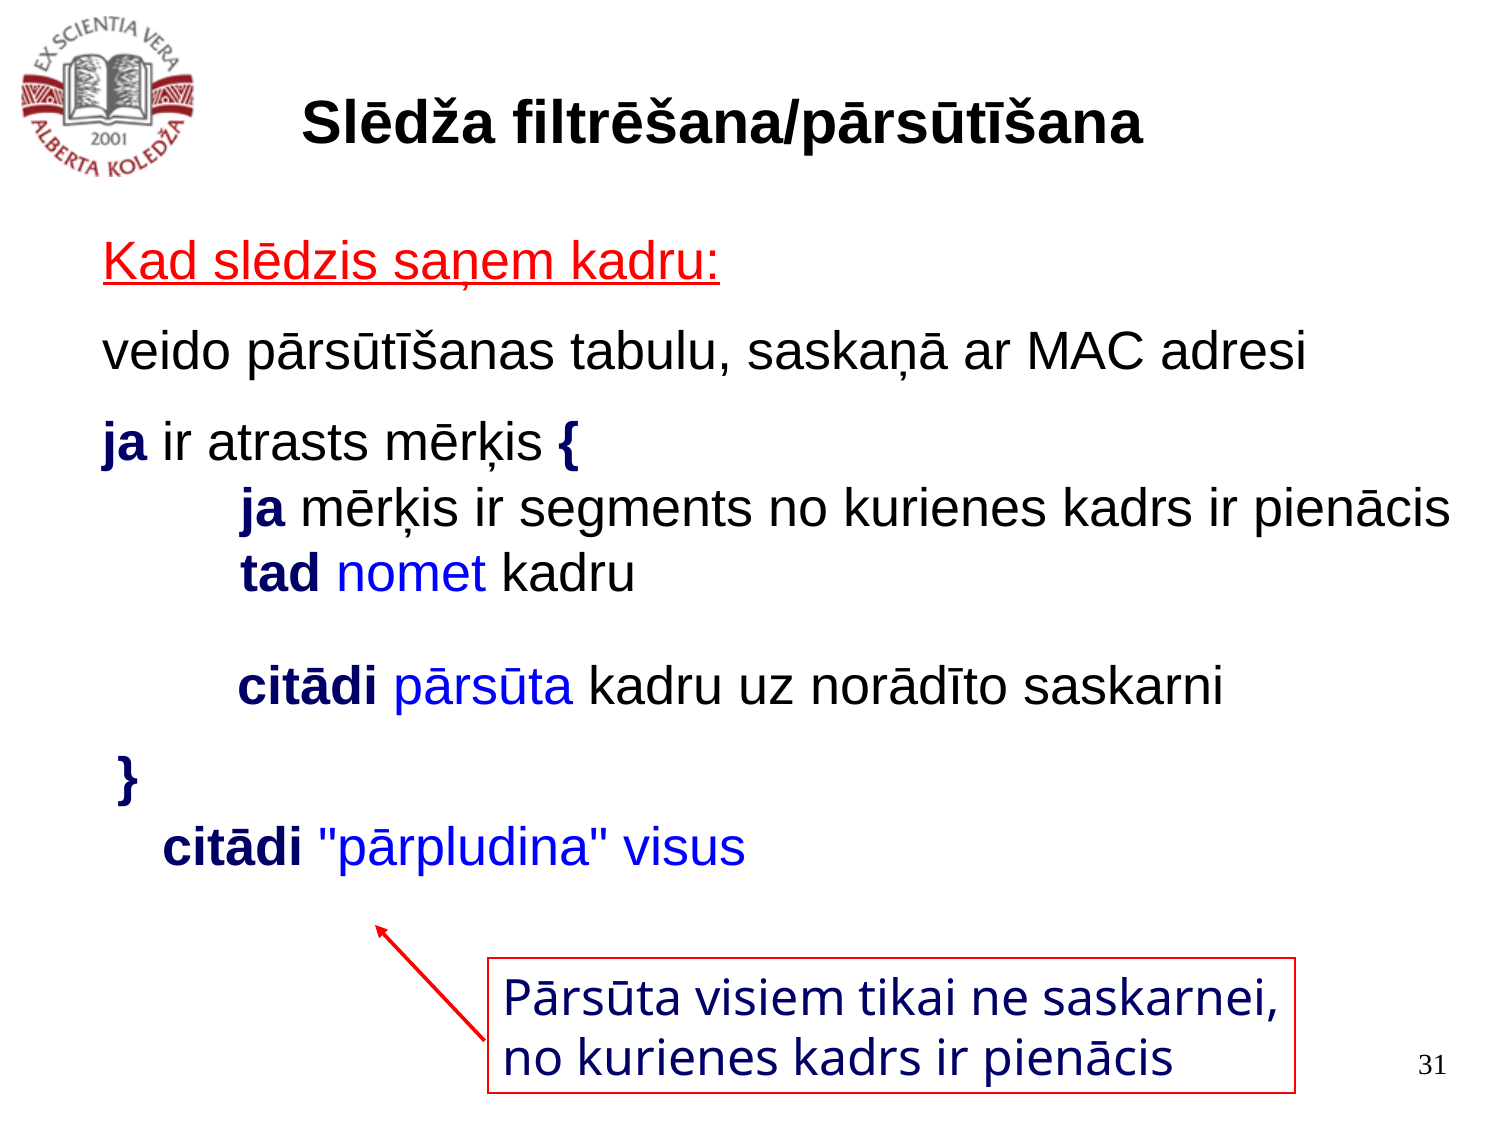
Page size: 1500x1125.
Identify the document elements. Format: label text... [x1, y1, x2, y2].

text_box Pārsūta visiem tikai ne saskarnei, no kurienes kadrs ir pienācis [487, 957, 1296, 1094]
text_box <skaitlis> [1312, 1037, 1463, 1101]
list Kad slēdzis saņem kadru: veido pārsūtīšanas tabulu, saskaņā ar MAC adresi ja ir atrasts mērķis { ja mērķis ir segments no kurienes kadrs ir pienācis tad nomet kadru citādi pārsūta kadru uz norādīto saskarni } citādi "pārpludina" visus [87, 224, 1477, 937]
picture [21, 16, 194, 177]
title Slēdža filtrēšana/pārsūtīšana [50, 62, 1374, 175]
